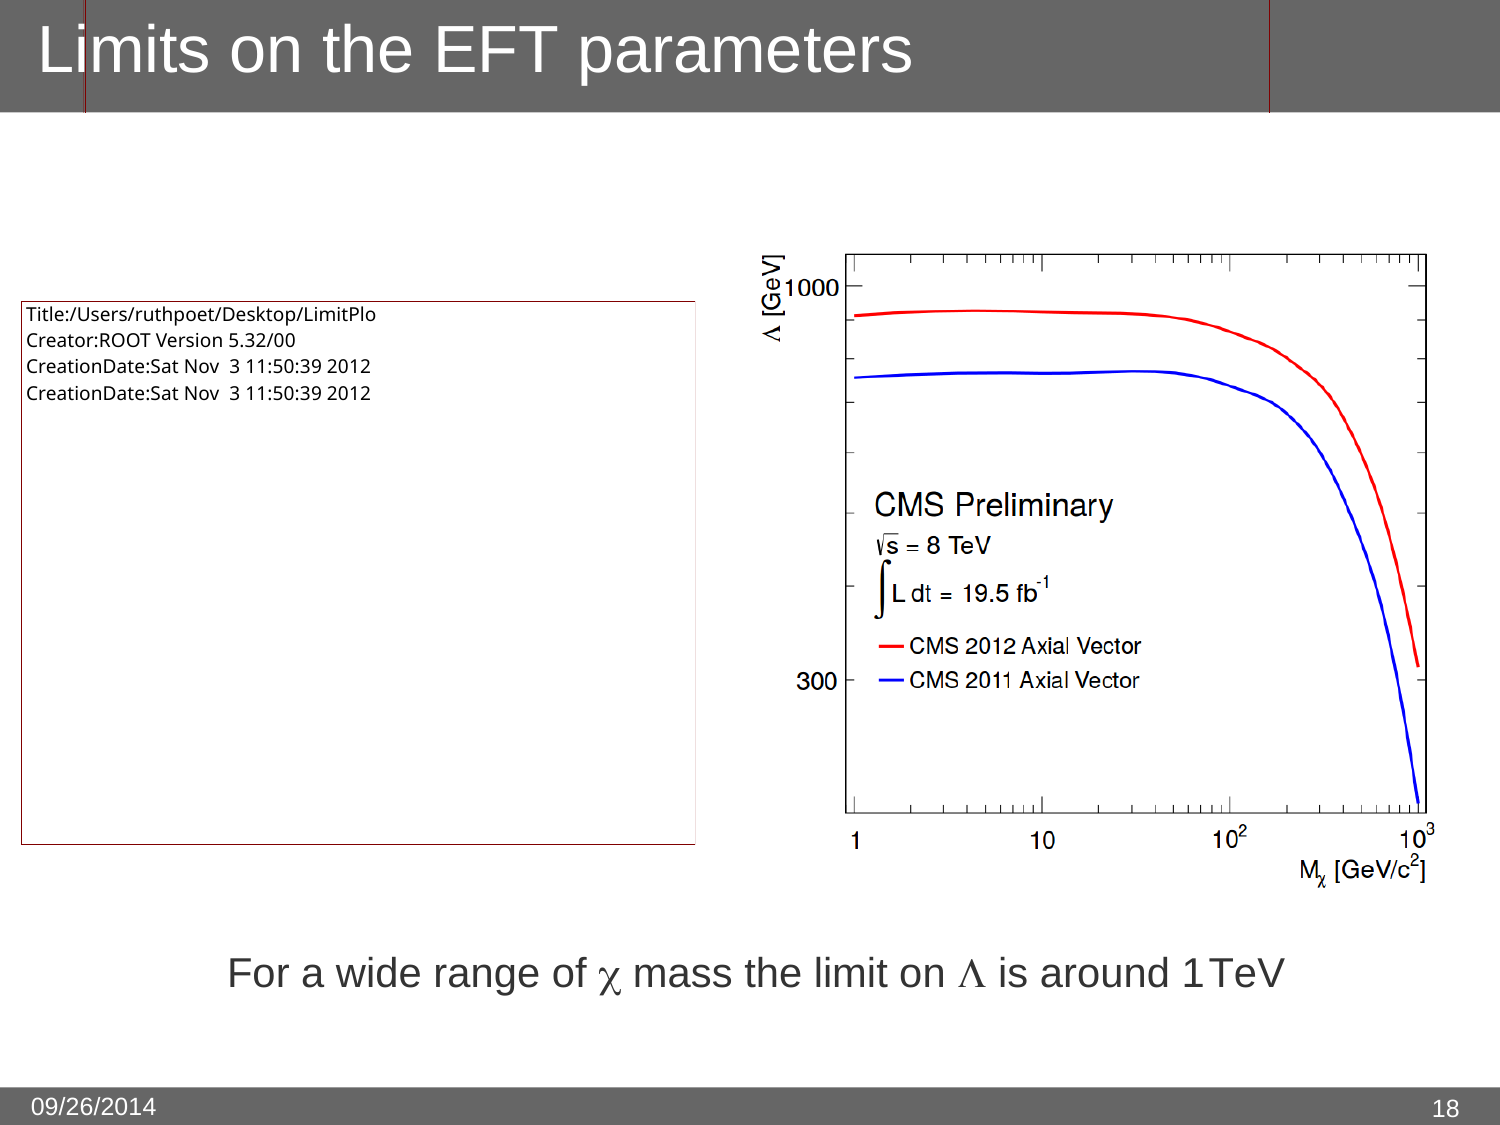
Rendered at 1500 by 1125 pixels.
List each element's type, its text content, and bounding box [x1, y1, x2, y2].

title Limits on the EFT parameters [37, 0, 1313, 113]
picture [759, 250, 1435, 889]
text_box For a wide range of c mass the limit on L is around 1 TeV [69, 946, 1443, 1001]
picture [20, 299, 696, 845]
